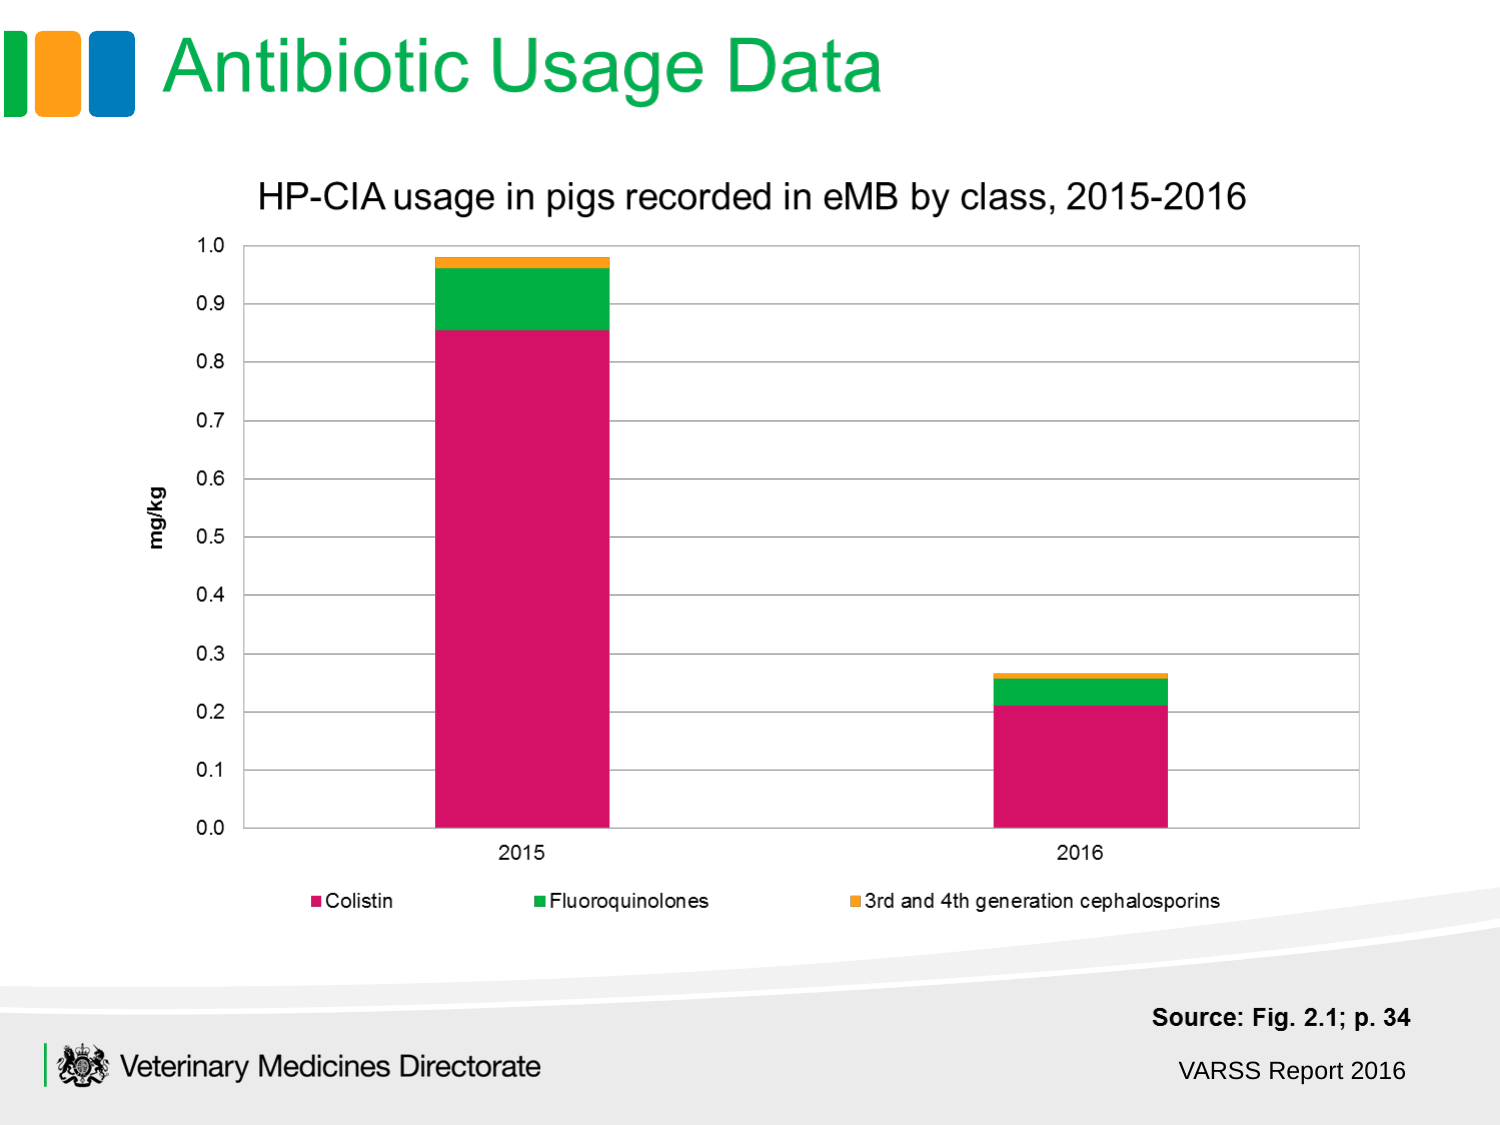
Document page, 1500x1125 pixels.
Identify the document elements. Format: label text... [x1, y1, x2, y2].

text_box VARSS Report 2016 [1163, 1046, 1424, 1093]
picture [44, 0, 1426, 1088]
